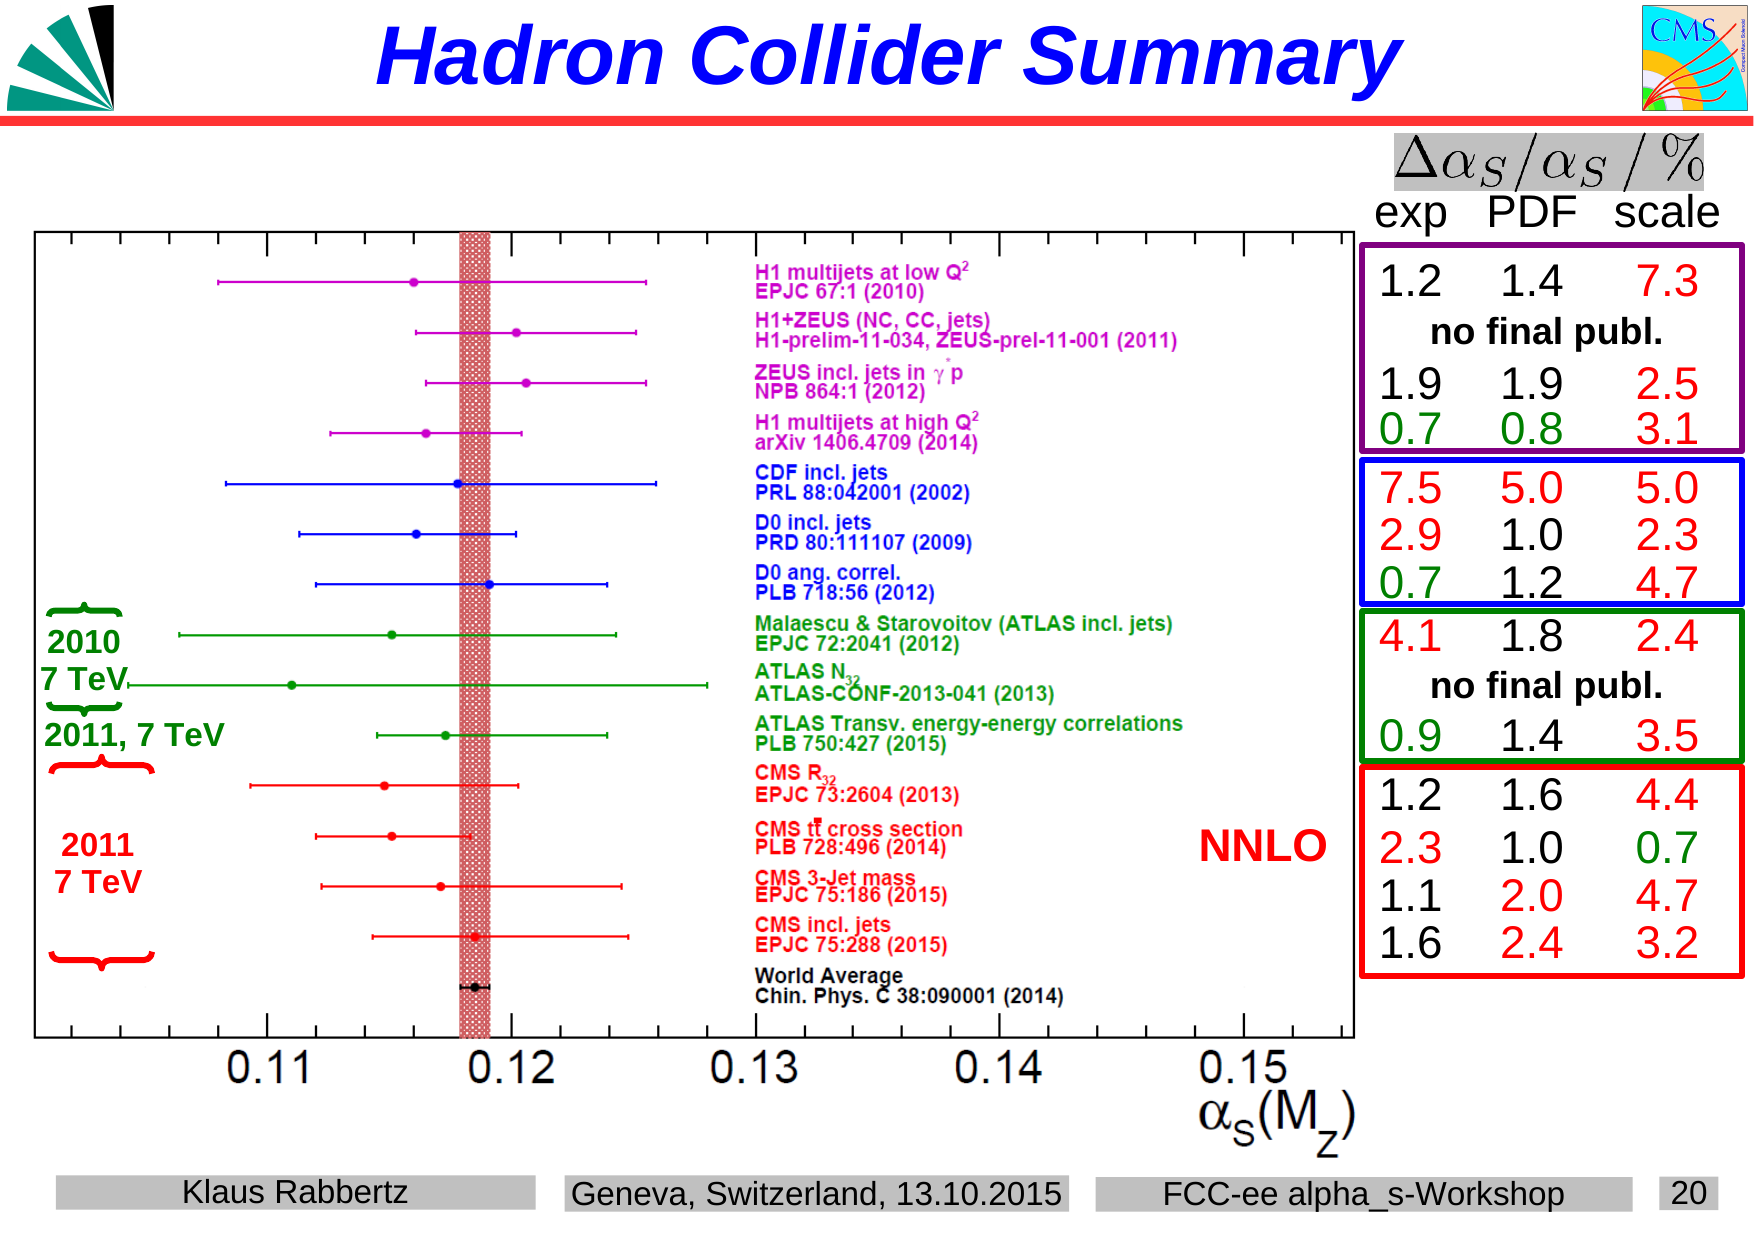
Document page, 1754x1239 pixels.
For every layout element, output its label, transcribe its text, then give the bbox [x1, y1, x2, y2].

text_box 2011, 7 TeV [32, 710, 233, 760]
text_box 2.9 [1367, 520, 1455, 567]
text_box 2011 7 TeV [42, 820, 153, 908]
picture [7, 5, 114, 112]
text_box 1.9 [1488, 359, 1576, 416]
text_box 4.7 [1623, 567, 1712, 601]
text_box 2.0 [1488, 880, 1576, 927]
picture [26, 222, 1364, 1162]
text_box 5.0 [1623, 456, 1712, 520]
text_box 1.4 [1488, 249, 1576, 304]
text_box 3.1 [1623, 416, 1712, 448]
text_box 2010 7 TeV [27, 617, 138, 705]
text_box 0.8 [1488, 416, 1576, 461]
text_box 2.3 [1367, 816, 1455, 863]
text_box 0.9 [1367, 704, 1455, 758]
text_box no final publ. [1417, 304, 1676, 359]
text_box 1.2 [1367, 249, 1455, 313]
text_box NNLO [1186, 813, 1341, 877]
text_box 4.4 [1623, 770, 1712, 827]
text_box 1.2 [1488, 567, 1576, 614]
text_box no final publ. [1417, 659, 1676, 713]
text_box 3.2 [1623, 927, 1712, 973]
text_box 4.1 [1367, 614, 1455, 667]
text_box 0.7 [1367, 567, 1455, 601]
text_box 2.4 [1488, 927, 1576, 973]
text_box 1.6 [1488, 770, 1576, 816]
picture [1394, 132, 1704, 192]
text_box 2.4 [1623, 614, 1712, 667]
text_box 1.1 [1367, 863, 1455, 927]
text_box 0.7 [1367, 416, 1455, 448]
text_box 1.4 [1488, 713, 1576, 758]
text_box scale [1602, 180, 1734, 242]
text_box 5.0 [1488, 461, 1576, 520]
text_box PDF [1474, 180, 1590, 242]
title Hadron Collider Summary [153, 0, 1600, 113]
text_box 2.3 [1623, 520, 1712, 567]
picture [1642, 5, 1748, 111]
text_box 4.7 [1623, 863, 1712, 927]
text_box 1.6 [1367, 927, 1455, 973]
text_box 0.7 [1623, 827, 1712, 863]
text_box 7.3 [1623, 249, 1712, 313]
text_box 1.0 [1488, 520, 1576, 567]
text_box 1.0 [1488, 816, 1576, 880]
text_box 3.5 [1623, 704, 1712, 758]
text_box exp [1362, 180, 1460, 242]
text_box 1.8 [1488, 614, 1576, 659]
text_box 1.2 [1367, 770, 1455, 816]
text_box 7.5 [1367, 456, 1455, 520]
text_box 2.5 [1623, 351, 1712, 416]
text_box 1.9 [1367, 351, 1455, 416]
